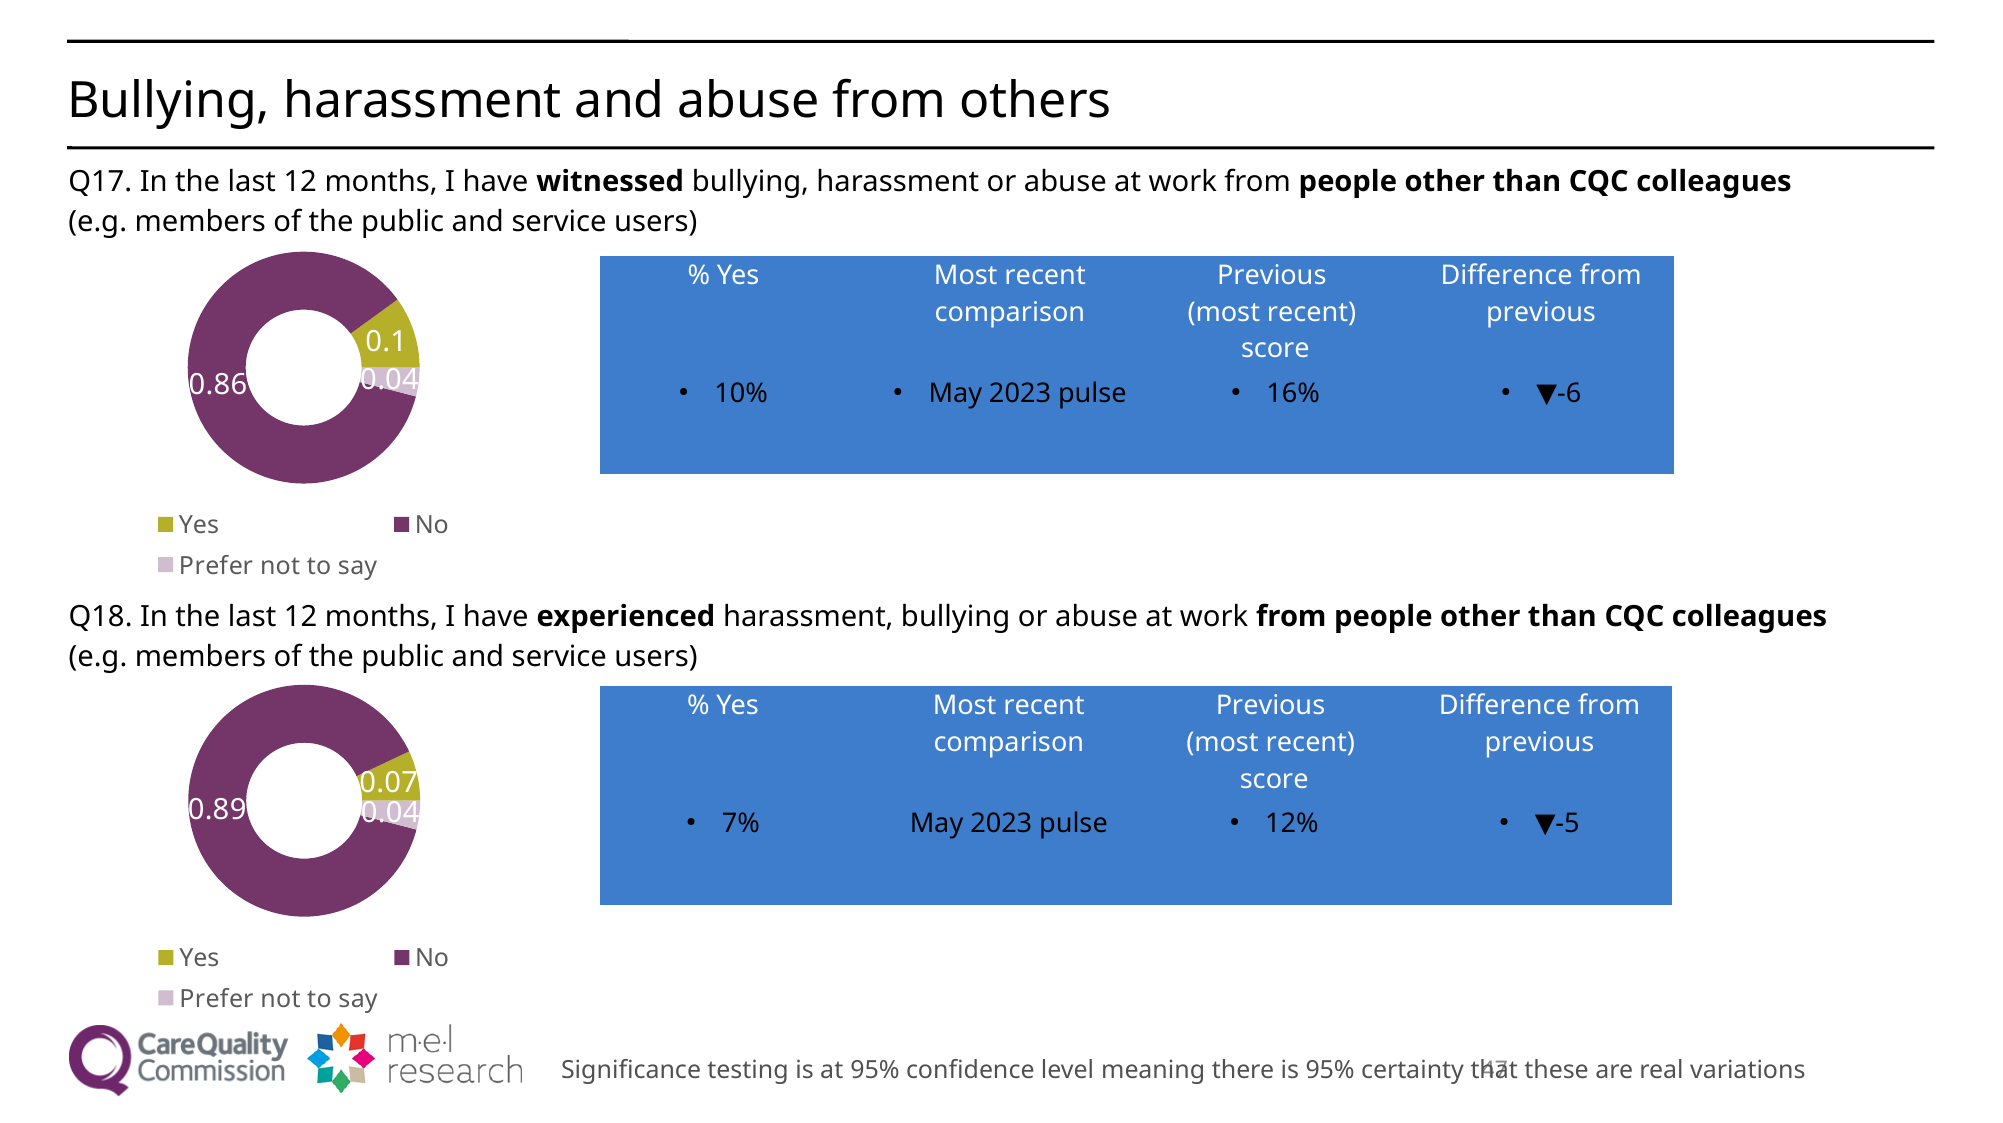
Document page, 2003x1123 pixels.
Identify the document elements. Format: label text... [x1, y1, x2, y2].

slide_number 47 [1466, 1039, 1934, 1100]
chart [49, 677, 559, 1022]
table_cell ▼-5 [1407, 804, 1672, 905]
table_header Difference from previous [1407, 686, 1672, 804]
chart [49, 244, 559, 588]
picture [67, 1023, 291, 1099]
text_box Q18. In the last 12 months, I have experienced harassment, bullying or abuse at work from people other than CQC colleagues (e.g. members of the public and service users) [69, 590, 1844, 673]
text_box Q17. In the last 12 months, I have witnessed bullying, harassment or abuse at work from people other than CQC colleagues (e.g. members of the public and service users) [68, 155, 1817, 238]
table_header % Yes [600, 686, 846, 804]
table_cell ▼-6 [1408, 374, 1674, 474]
table_cell May 2023 pulse [876, 804, 1141, 905]
table_cell 16% [1143, 374, 1408, 474]
picture [307, 1023, 522, 1093]
table_header Difference from previous [1408, 256, 1674, 374]
table_header Most recent comparison [877, 256, 1143, 374]
table_cell [847, 374, 877, 474]
table_header [847, 256, 877, 374]
table_cell [846, 804, 876, 905]
table_header % Yes [600, 256, 847, 374]
table_cell 10% [600, 374, 847, 474]
title Bullying, harassment and abuse from others [67, 48, 1935, 136]
table_header Most recent comparison [876, 686, 1141, 804]
table_cell May 2023 pulse [877, 374, 1143, 474]
text_box Significance testing is at 95% confidence level meaning there is 95% certainty that these are real variations [546, 1041, 1904, 1083]
table_header [846, 686, 876, 804]
table_header Previous (most recent) score [1141, 686, 1407, 804]
table_header Previous (most recent) score [1143, 256, 1408, 374]
table_cell 12% [1141, 804, 1407, 905]
table_cell 7% [600, 804, 846, 905]
